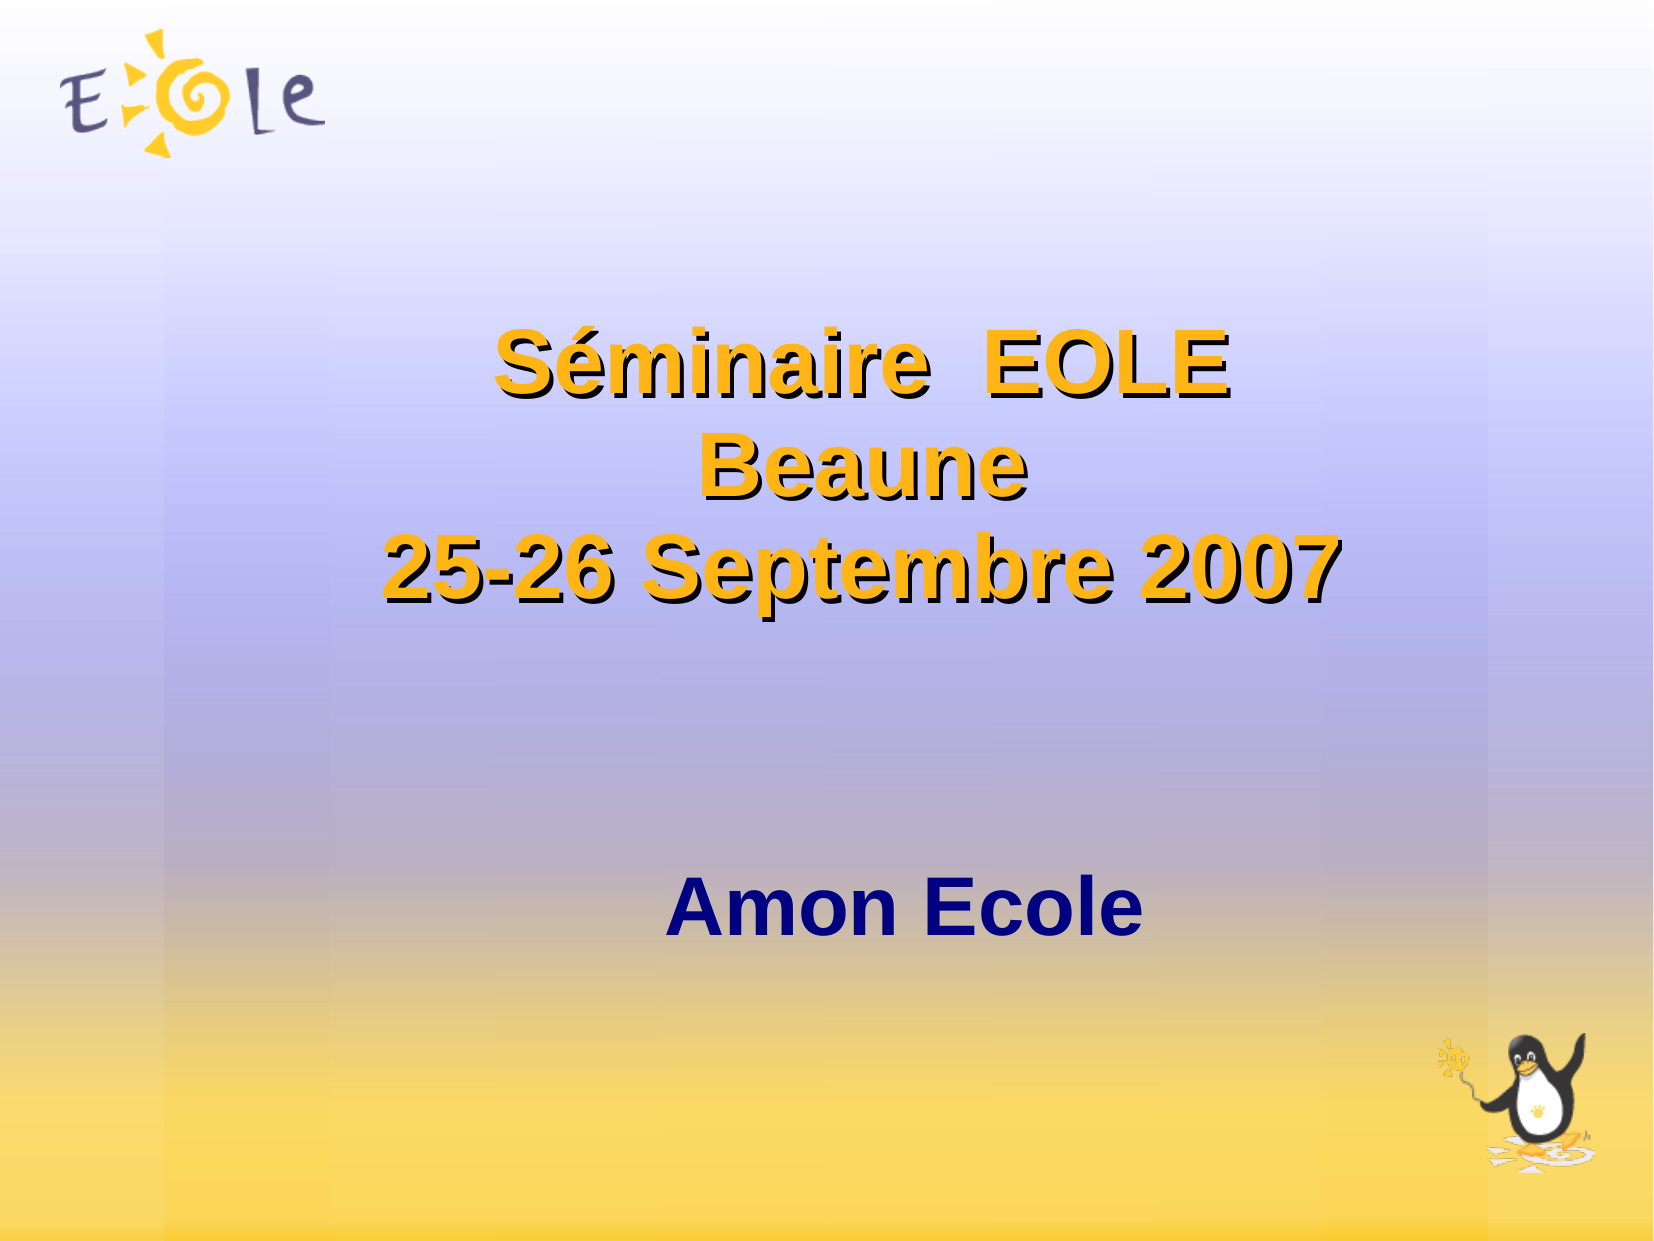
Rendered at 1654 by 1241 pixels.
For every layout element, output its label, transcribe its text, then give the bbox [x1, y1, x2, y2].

picture [0, 0, 1654, 1241]
title Séminaire EOLE Beaune 25-26 Septembre 2007 [118, 191, 1607, 739]
text_box Amon Ecole [649, 852, 1161, 975]
